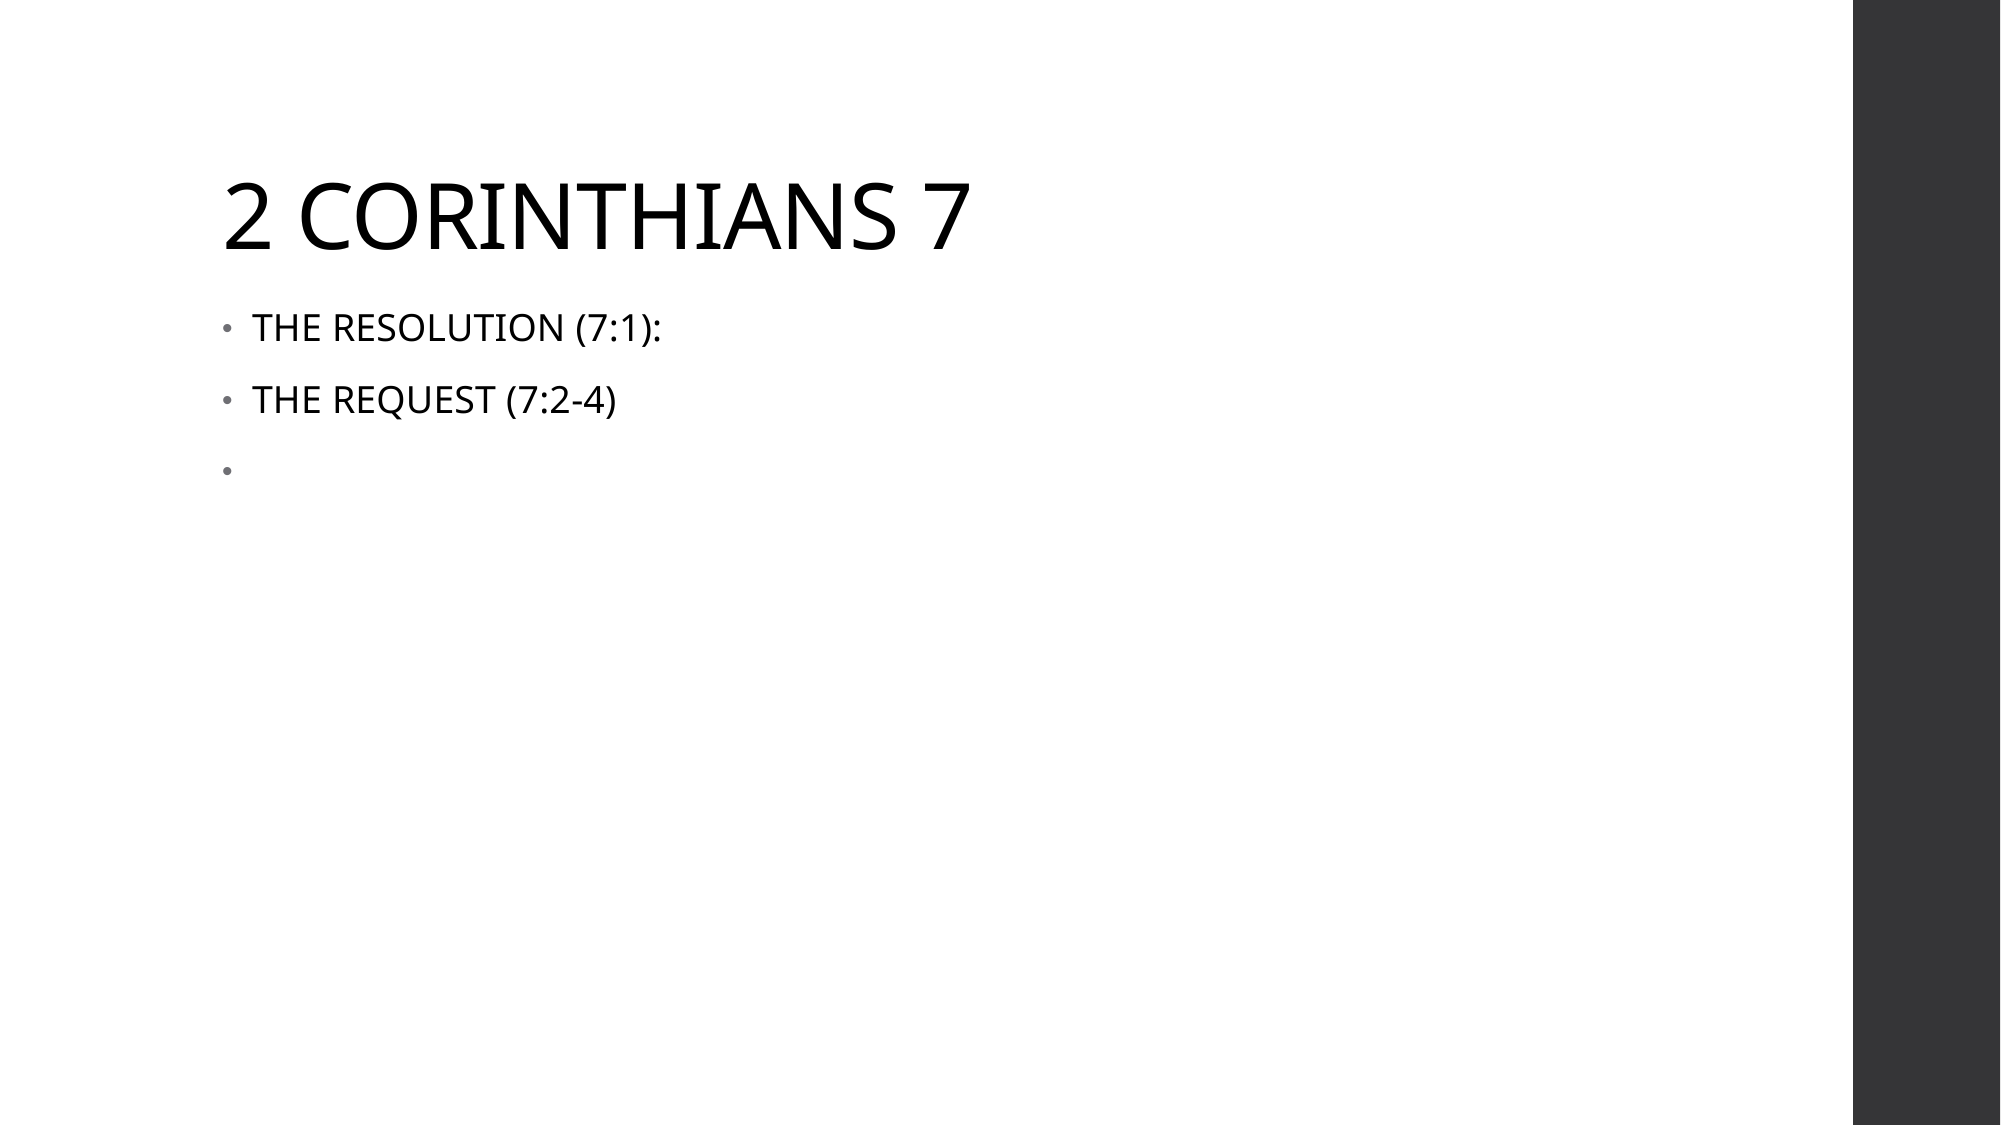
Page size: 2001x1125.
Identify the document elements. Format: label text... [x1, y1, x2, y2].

list THE RESOLUTION (7:1): THE REQUEST (7:2-4) [206, 299, 1617, 1014]
title 2 CORINTHIANS 7 [206, 60, 1797, 278]
